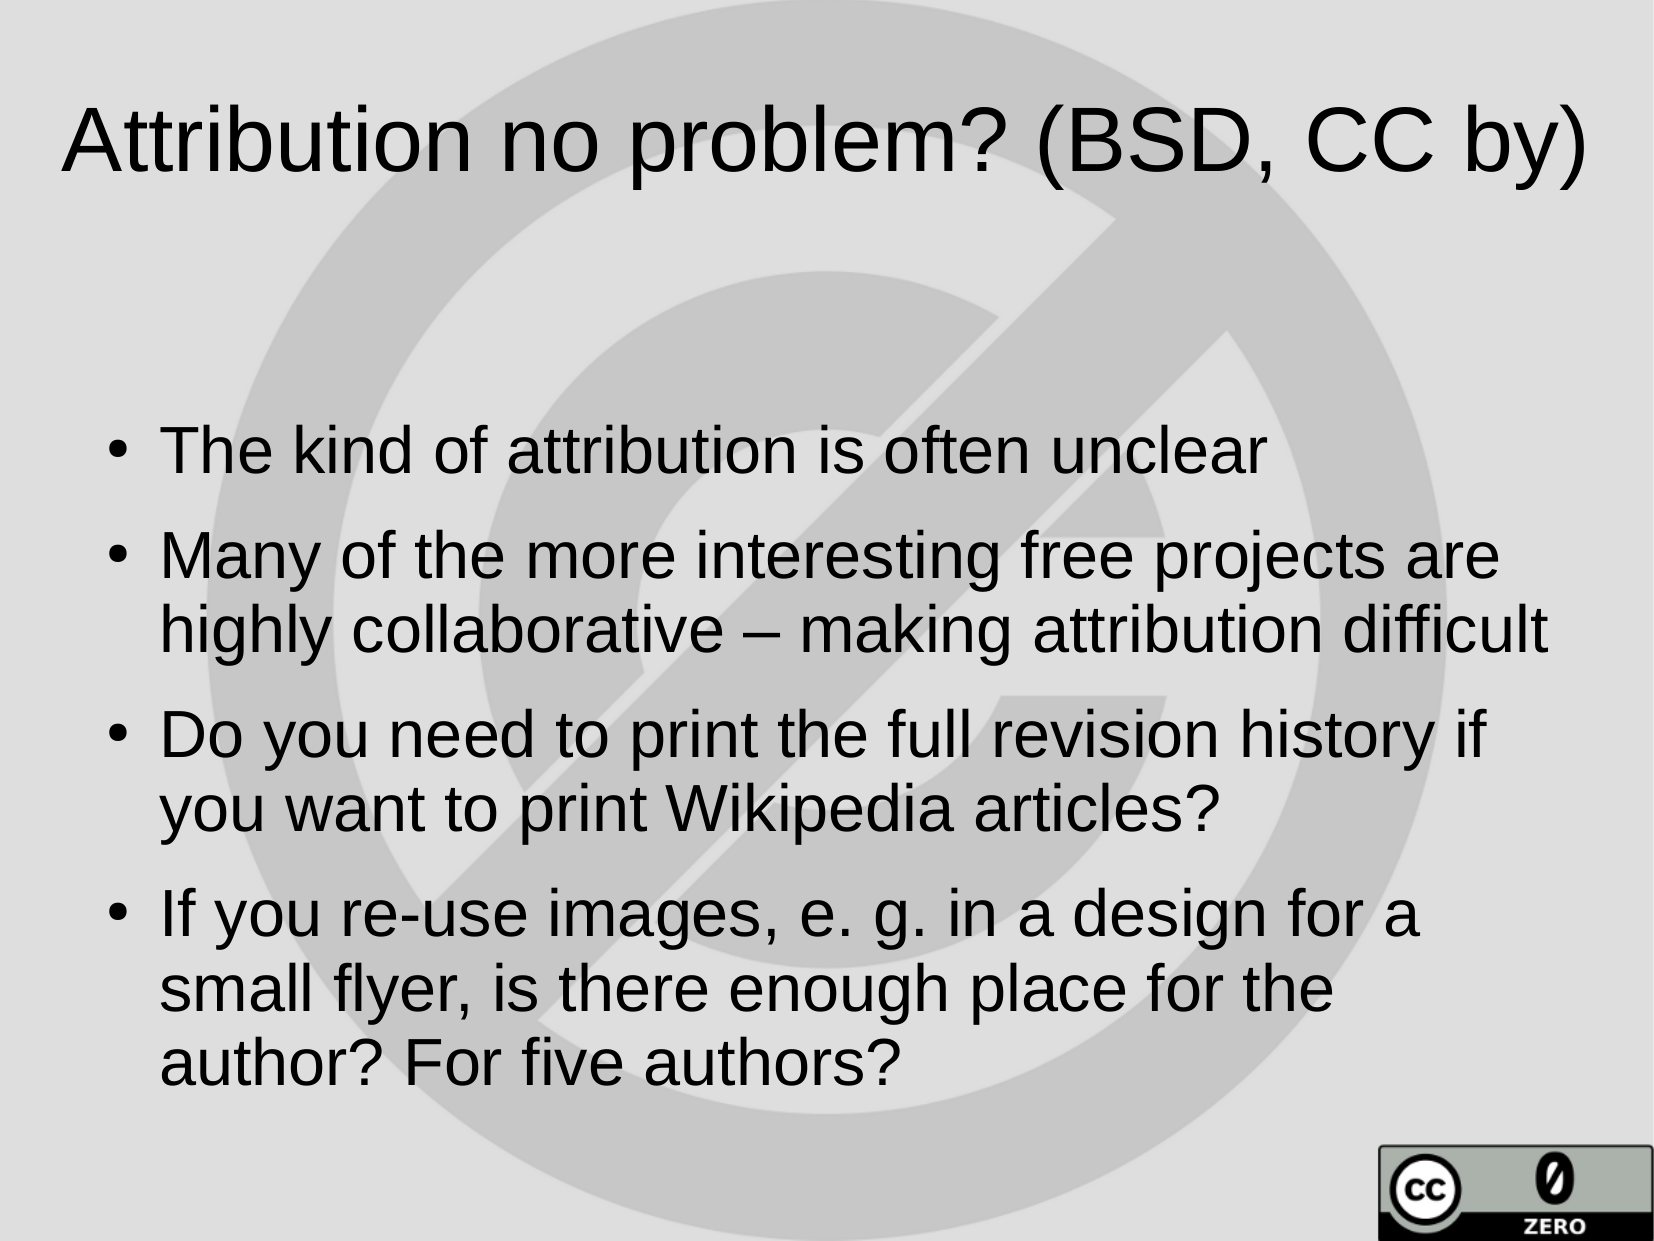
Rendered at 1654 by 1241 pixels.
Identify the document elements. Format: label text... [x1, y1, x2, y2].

title Attribution no problem? (BSD, CC by) [59, 68, 1595, 212]
list The kind of attribution is often unclear Many of the more interesting free projects are highly collaborative – making attribution difficult Do you need to print the full revision history if you want to print Wikipedia articles? If you re-use images, e. g. in a design for a small flyer, is there enough place for the author? For five authors? [88, 413, 1571, 1101]
picture [0, 0, 1654, 1241]
